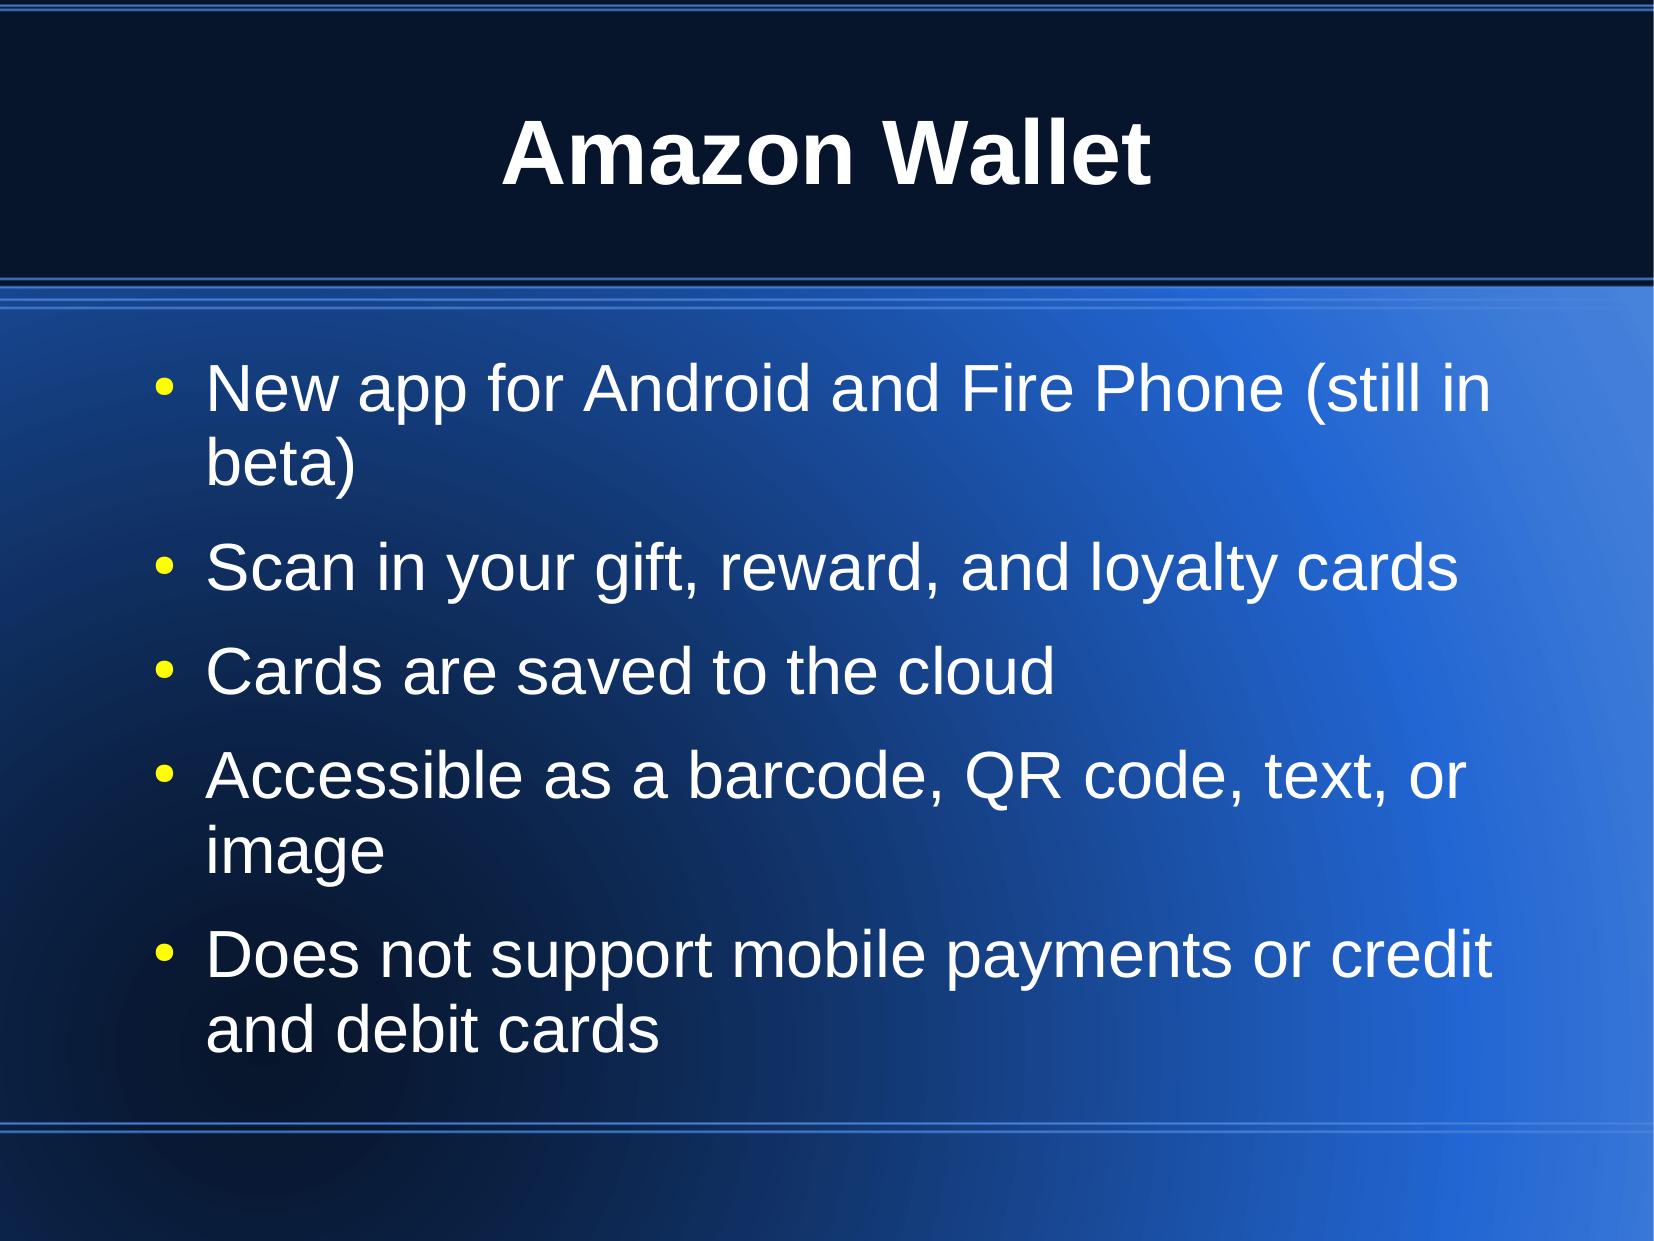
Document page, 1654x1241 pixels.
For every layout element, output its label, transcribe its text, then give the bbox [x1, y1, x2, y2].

picture [0, 0, 1654, 1241]
list New app for Android and Fire Phone (still in beta) Scan in your gift, reward, and loyalty cards Cards are saved to the cloud Accessible as a barcode, QR code, text, or image Does not support mobile payments or credit and debit cards [134, 350, 1516, 1133]
title Amazon Wallet [82, 49, 1571, 257]
